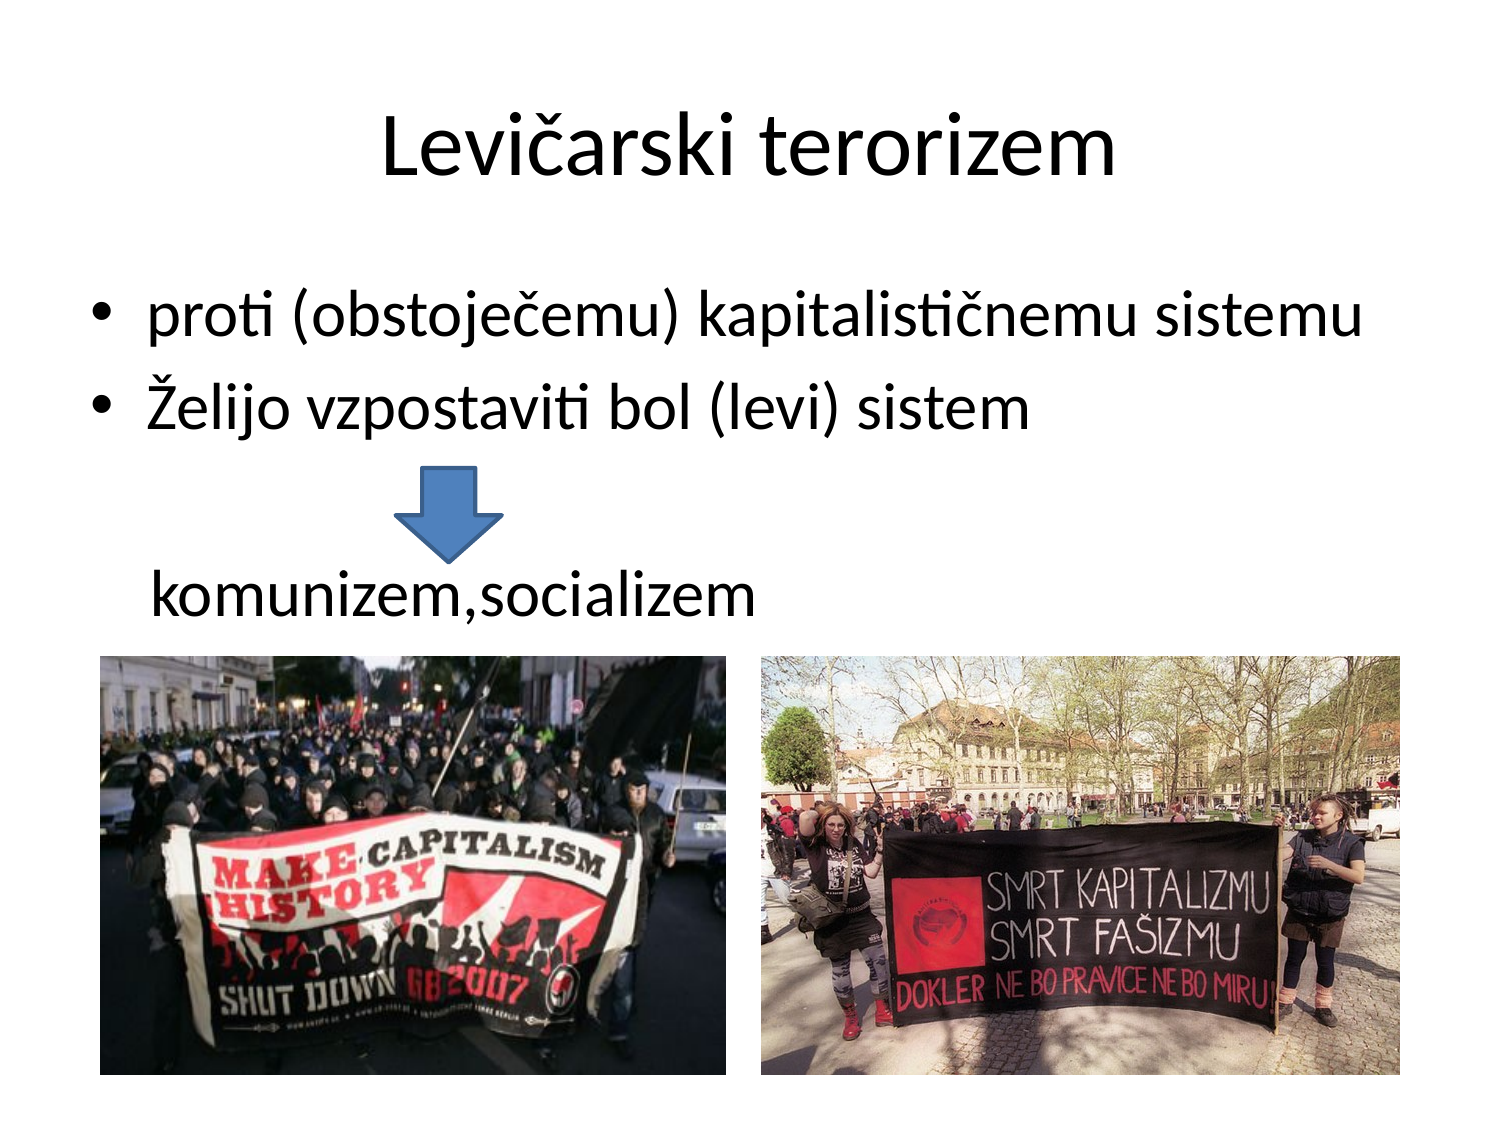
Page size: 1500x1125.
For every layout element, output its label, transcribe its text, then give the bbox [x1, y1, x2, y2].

list proti (obstoječemu) kapitalističnemu sistemu Želijo vzpostaviti bol (levi) sistem komunizem,socializem [75, 262, 1425, 1005]
picture [100, 656, 726, 1075]
title Levičarski terorizem [75, 45, 1425, 233]
picture [761, 656, 1400, 1075]
text_box [395, 467, 502, 563]
